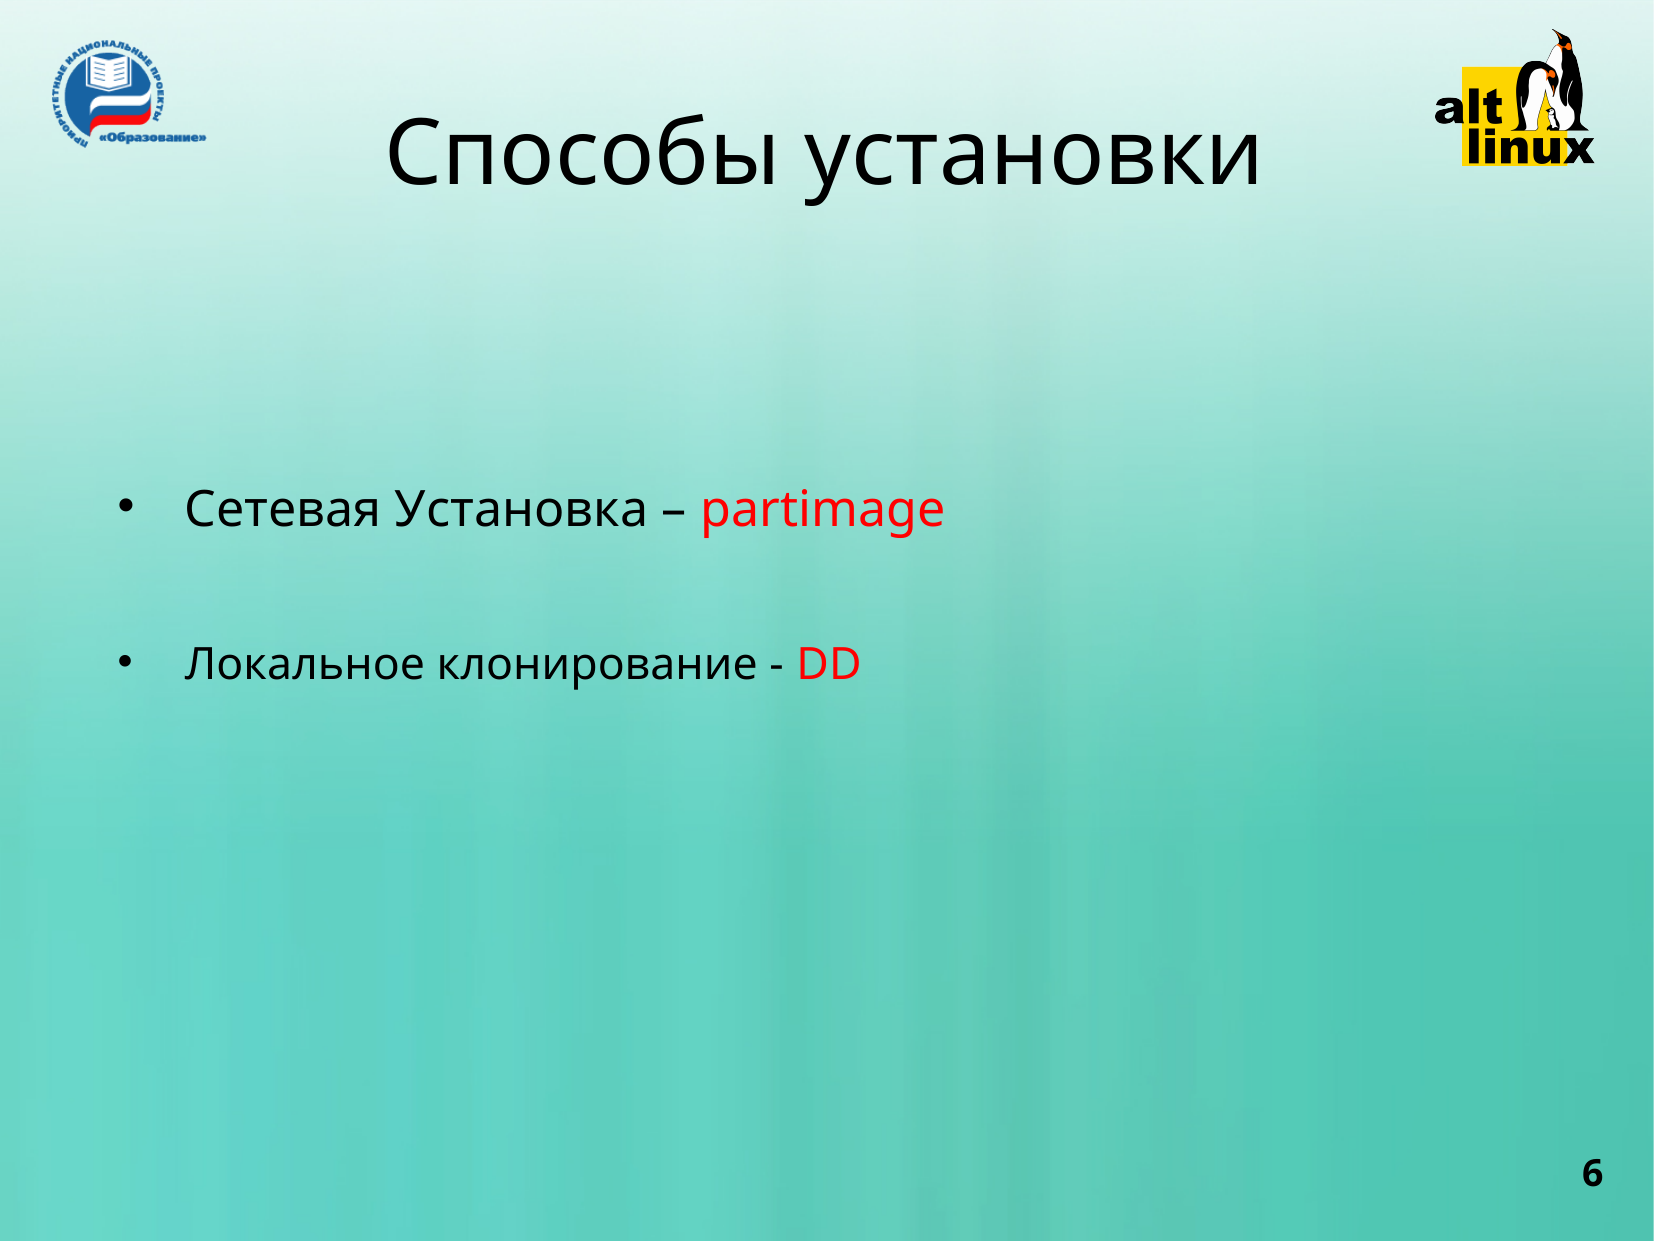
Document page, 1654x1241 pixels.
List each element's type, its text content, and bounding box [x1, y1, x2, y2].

title Способы установки [82, 36, 1568, 267]
picture [0, 0, 1654, 1241]
list Сетевая Установка – partimage Локальное клонирование - DD [106, 478, 1560, 691]
